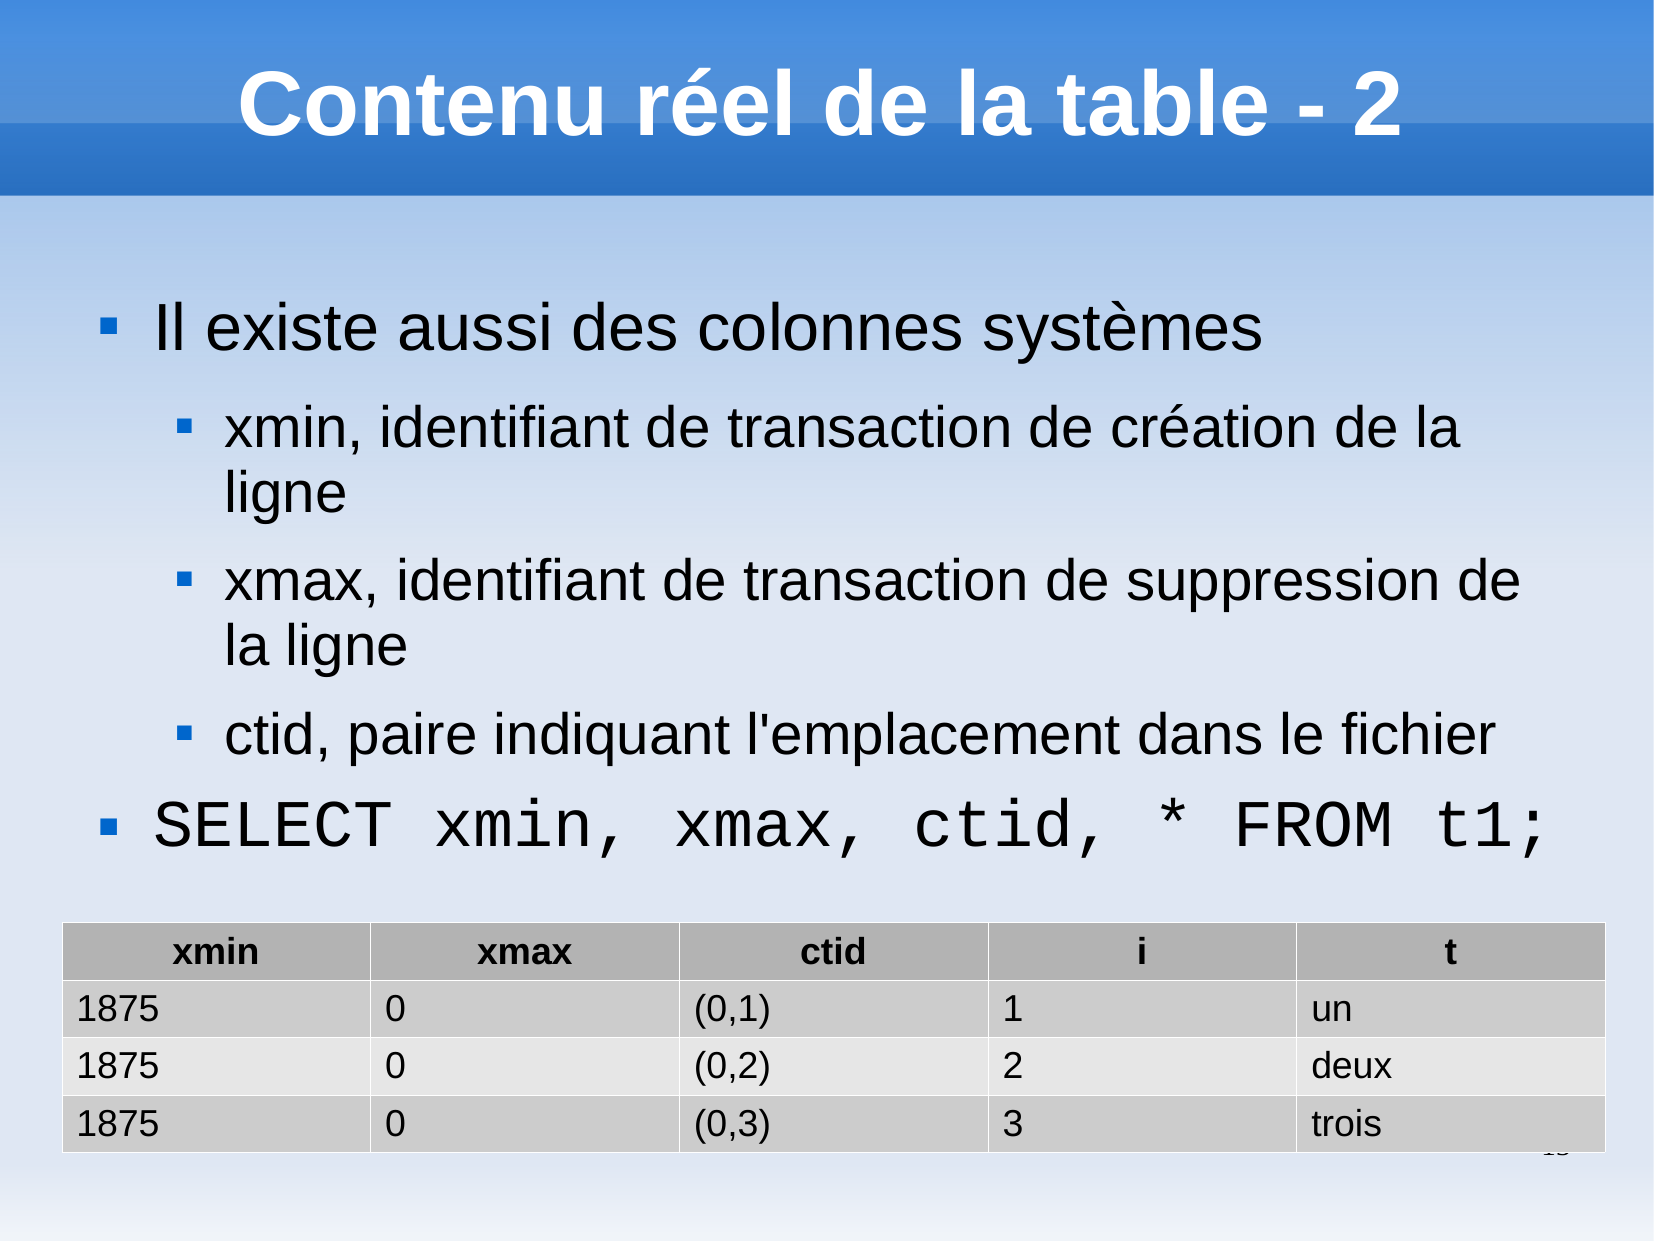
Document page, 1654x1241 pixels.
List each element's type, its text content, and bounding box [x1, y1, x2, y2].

table_cell 0 [371, 1096, 679, 1152]
table_cell 1875 [63, 1096, 370, 1152]
table_cell 1875 [63, 981, 370, 1037]
table_header i [989, 923, 1296, 980]
list Il existe aussi des colonnes systèmes xmin, identifiant de transaction de création de la ligne xmax, identifiant de transaction de suppression de la ligne ctid, paire indiquant l'emplacement dans le fichier SELECT xmin, xmax, ctid, * FROM t1; [82, 290, 1571, 922]
table_cell 2 [989, 1038, 1296, 1095]
table_header xmax [371, 923, 679, 980]
table_cell trois [1297, 1096, 1605, 1152]
table_cell (0,3) [680, 1096, 988, 1152]
table_cell deux [1297, 1038, 1605, 1095]
table_cell 0 [371, 981, 679, 1037]
table_cell 1875 [63, 1038, 370, 1095]
table_cell 0 [371, 1038, 679, 1095]
table_cell un [1297, 981, 1605, 1037]
table_header xmin [63, 923, 370, 980]
title Contenu réel de la table - 2 [76, 7, 1565, 200]
table_cell 1 [989, 981, 1296, 1037]
picture [0, 0, 1654, 1241]
table_cell 3 [989, 1096, 1296, 1152]
table_header t [1297, 923, 1605, 980]
table_cell (0,1) [680, 981, 988, 1037]
table_header ctid [680, 923, 988, 980]
table_cell (0,2) [680, 1038, 988, 1095]
